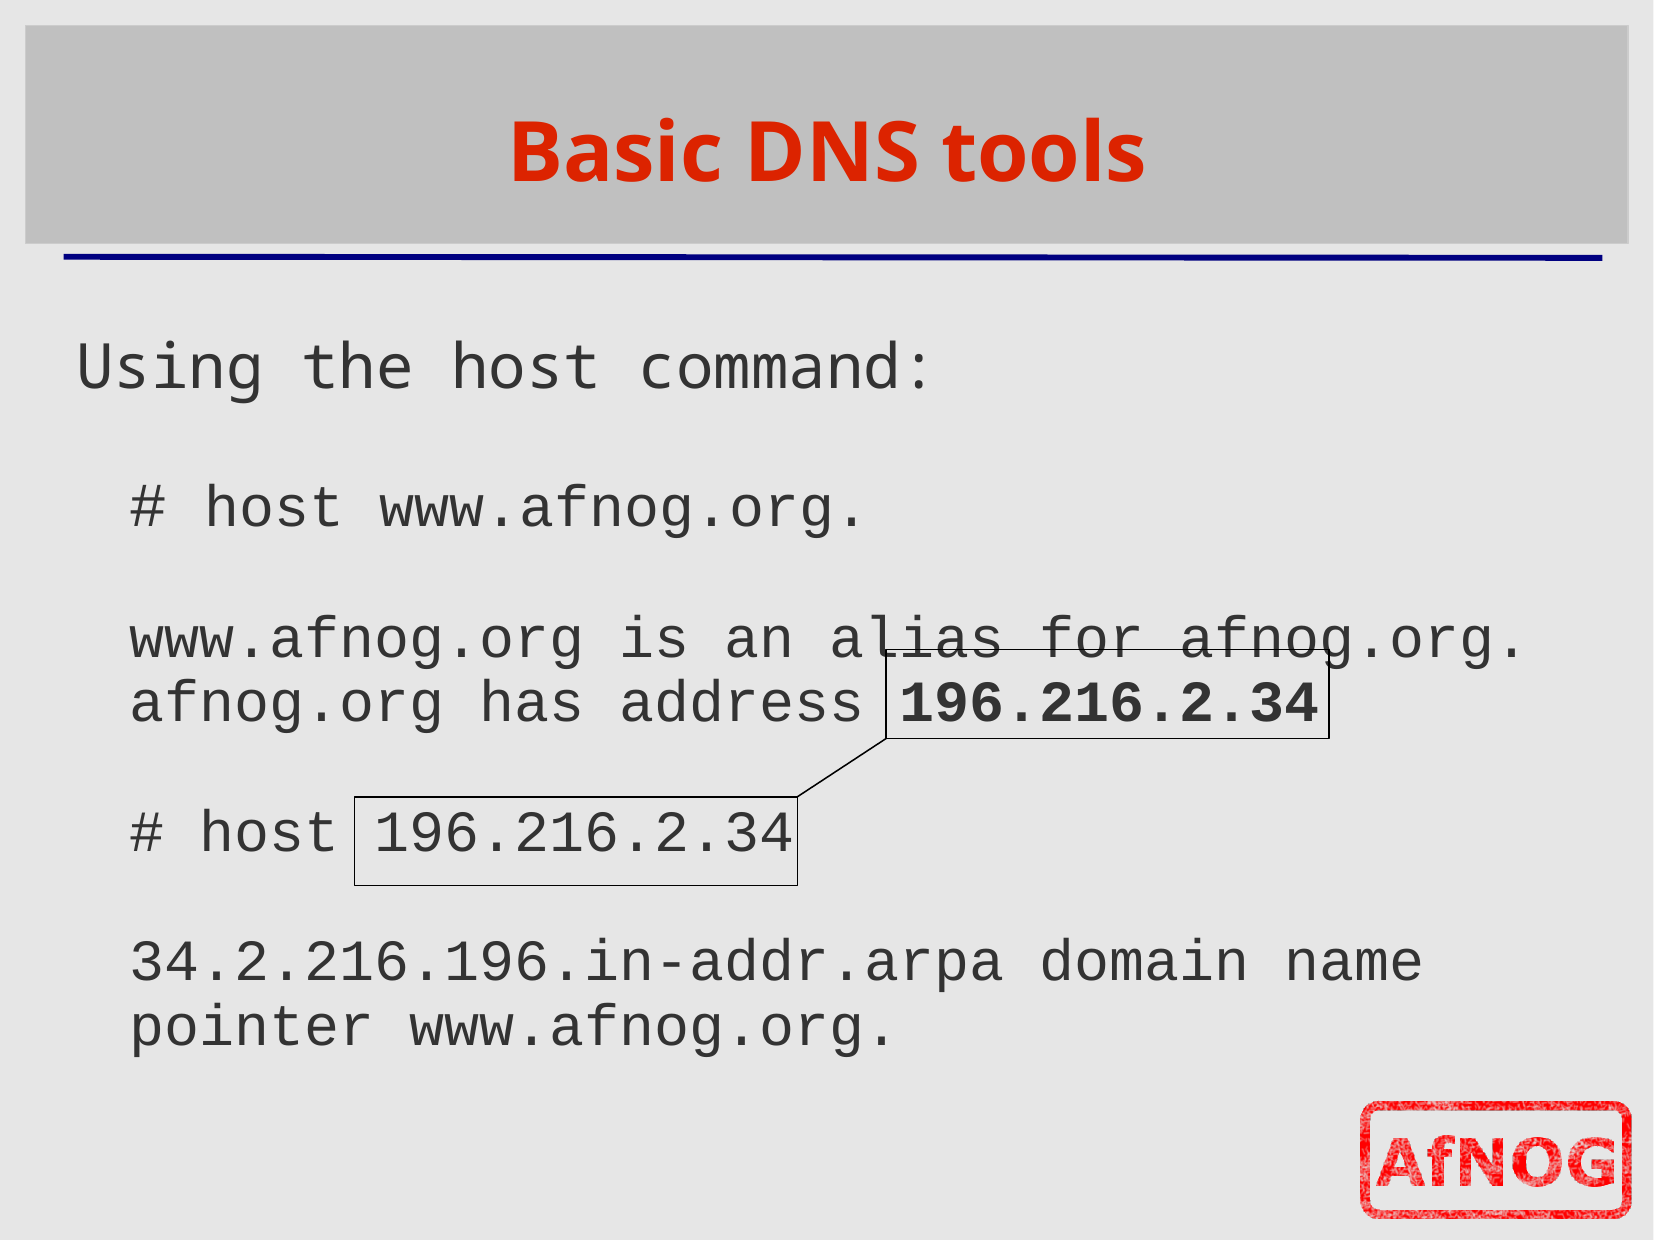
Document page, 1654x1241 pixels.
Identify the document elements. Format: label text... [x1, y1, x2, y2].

list Using the host command: # host www.afnog.org. www.afnog.org is an alias for afnog.org. afnog.org has address 196.216.2.34 # host 196.216.2.34 34.2.216.196.in-addr.arpa domain name pointer www.afnog.org. [59, 322, 1595, 1241]
picture [1595, 1100, 1632, 1219]
title Basic DNS tools [121, 46, 1534, 254]
